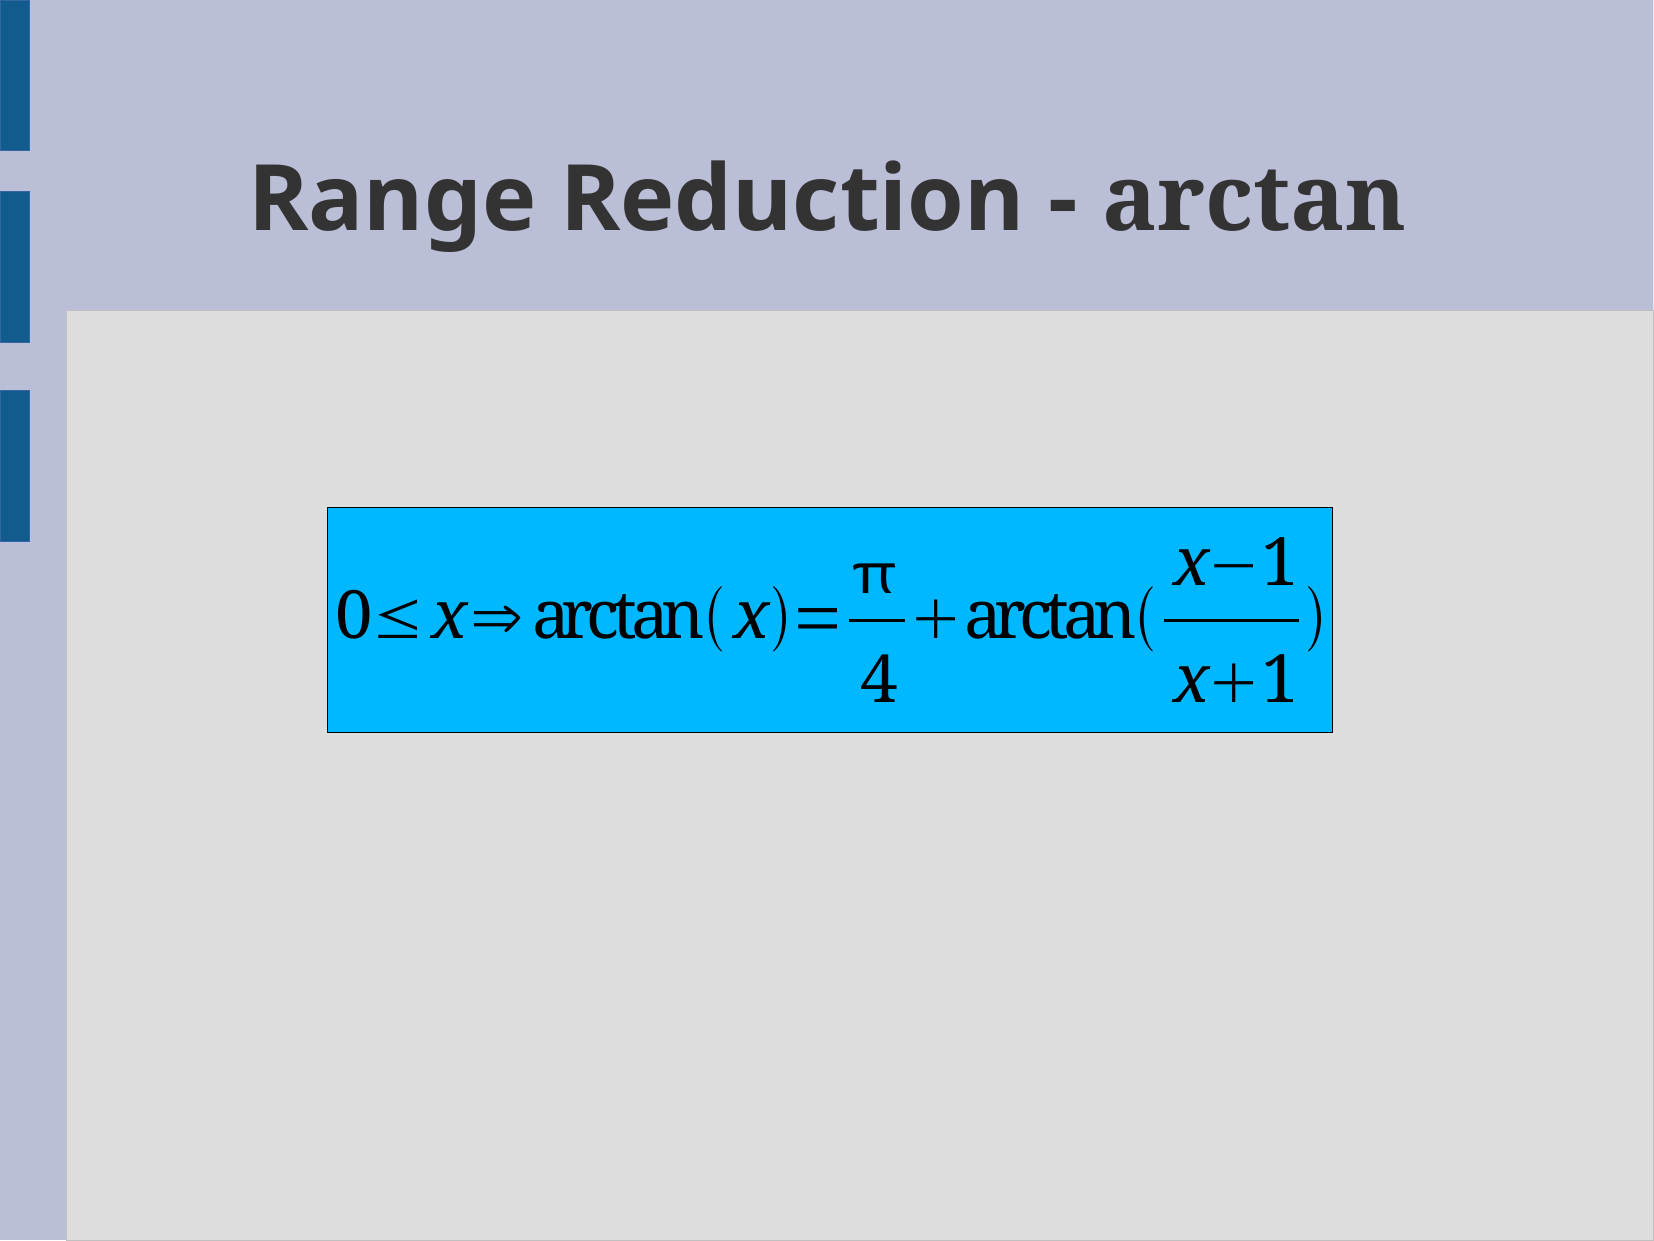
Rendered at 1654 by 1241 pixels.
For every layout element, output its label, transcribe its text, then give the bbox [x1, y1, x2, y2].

chart [327, 507, 1333, 733]
title Range Reduction - arctan [121, 91, 1534, 299]
